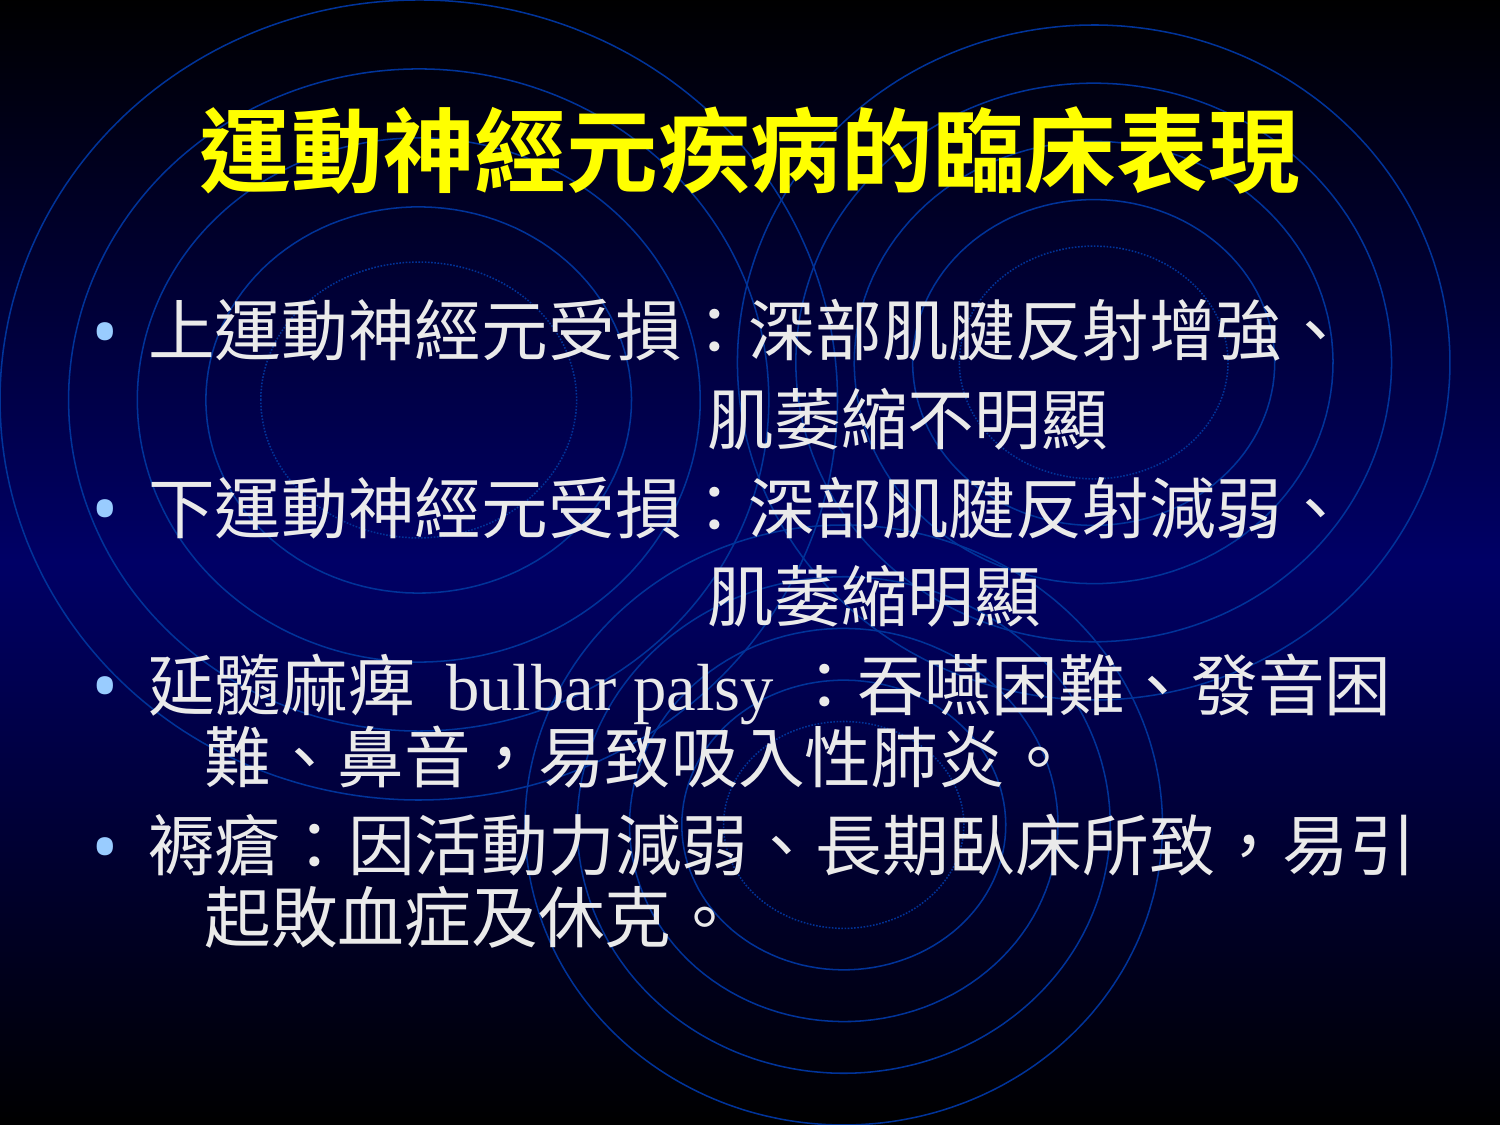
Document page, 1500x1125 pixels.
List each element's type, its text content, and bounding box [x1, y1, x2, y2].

text_box 上運動神經元受損：深部肌腱反射增強、 肌萎縮不明顯 下運動神經元受損：深部肌腱反射減弱、 肌萎縮明顯 延髓麻痺 bulbar palsy：吞嚥困難、發音困難、鼻音，易致吸入性肺炎。 褥瘡：因活動力減弱、長期臥床所致，易引起敗血症及休克。 [77, 291, 1447, 1035]
text_box 運動神經元疾病的臨床表現 [113, 55, 1388, 243]
